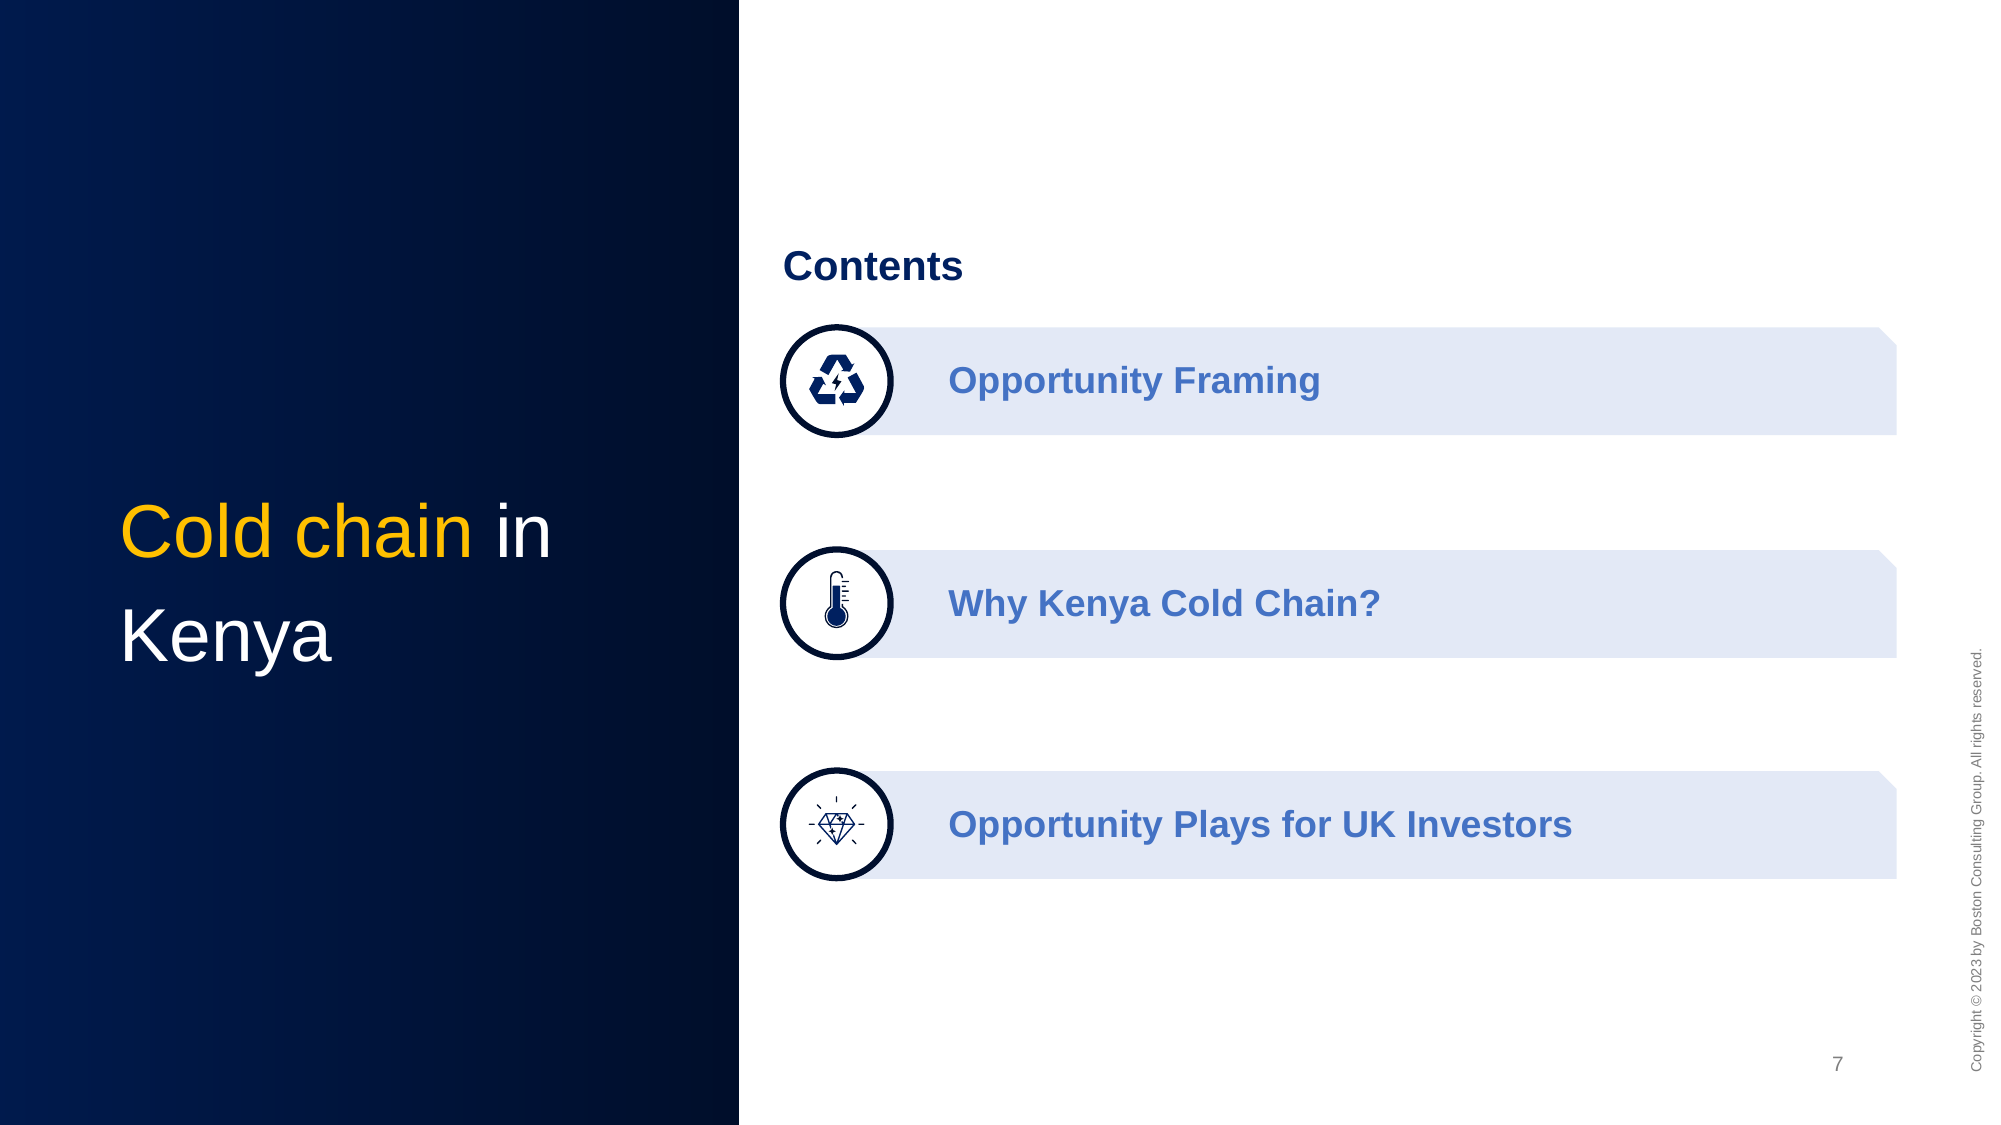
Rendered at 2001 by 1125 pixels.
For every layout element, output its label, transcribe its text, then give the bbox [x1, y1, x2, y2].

text_box Why Kenya Cold Chain? [948, 550, 1897, 658]
text_box Contents [783, 232, 1897, 303]
text_box [783, 549, 948, 658]
text_box Cold chain in Kenya [103, 461, 665, 678]
text_box Opportunity Framing [948, 327, 1897, 435]
text_box [0, 0, 739, 1125]
text_box [783, 327, 1897, 436]
text_box [783, 770, 948, 879]
text_box Opportunity Plays for UK Investors [948, 771, 1897, 879]
